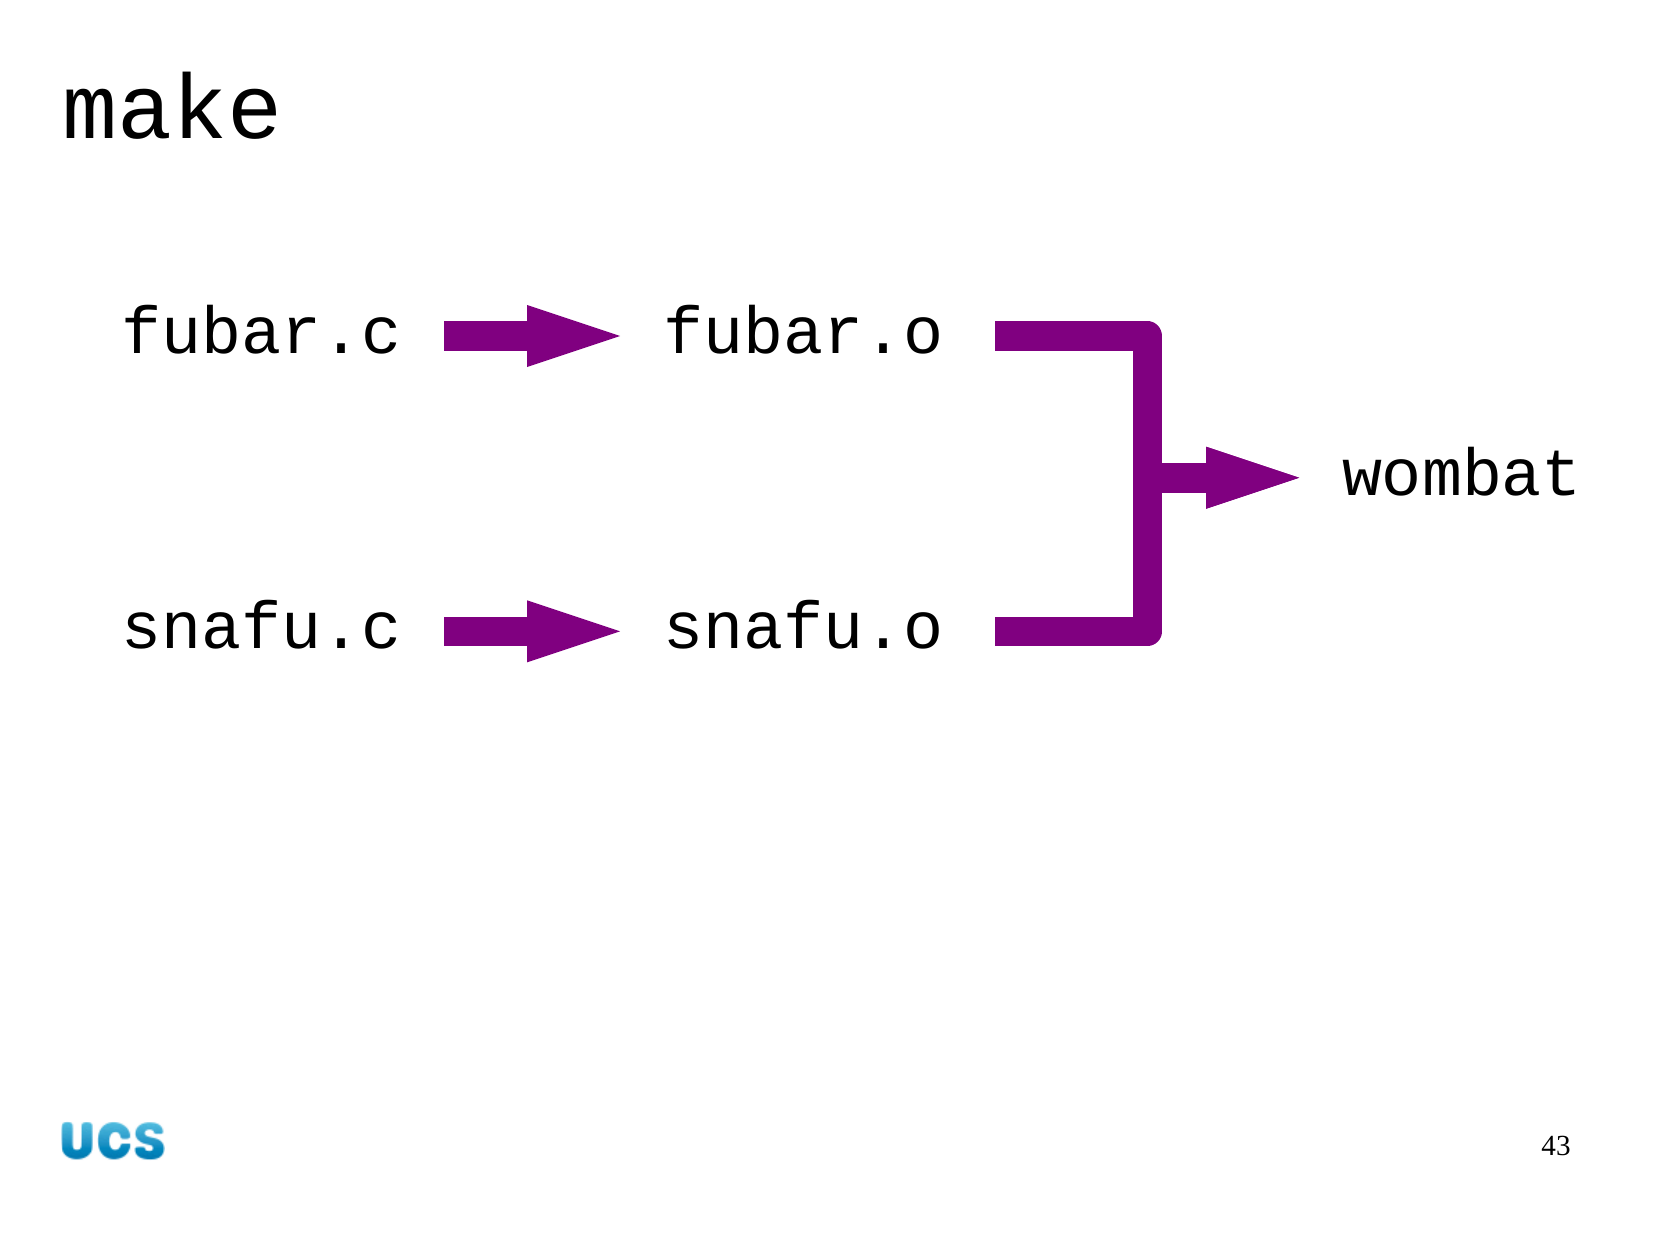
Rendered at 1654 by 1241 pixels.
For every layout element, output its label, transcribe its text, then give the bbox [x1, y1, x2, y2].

text_box fubar.o [620, 295, 996, 377]
text_box wombat [1299, 437, 1586, 519]
text_box make [59, 59, 286, 170]
text_box snafu.o [620, 590, 996, 673]
text_box snafu.c [118, 590, 445, 673]
picture [61, 1121, 165, 1161]
text_box fubar.c [118, 295, 445, 377]
